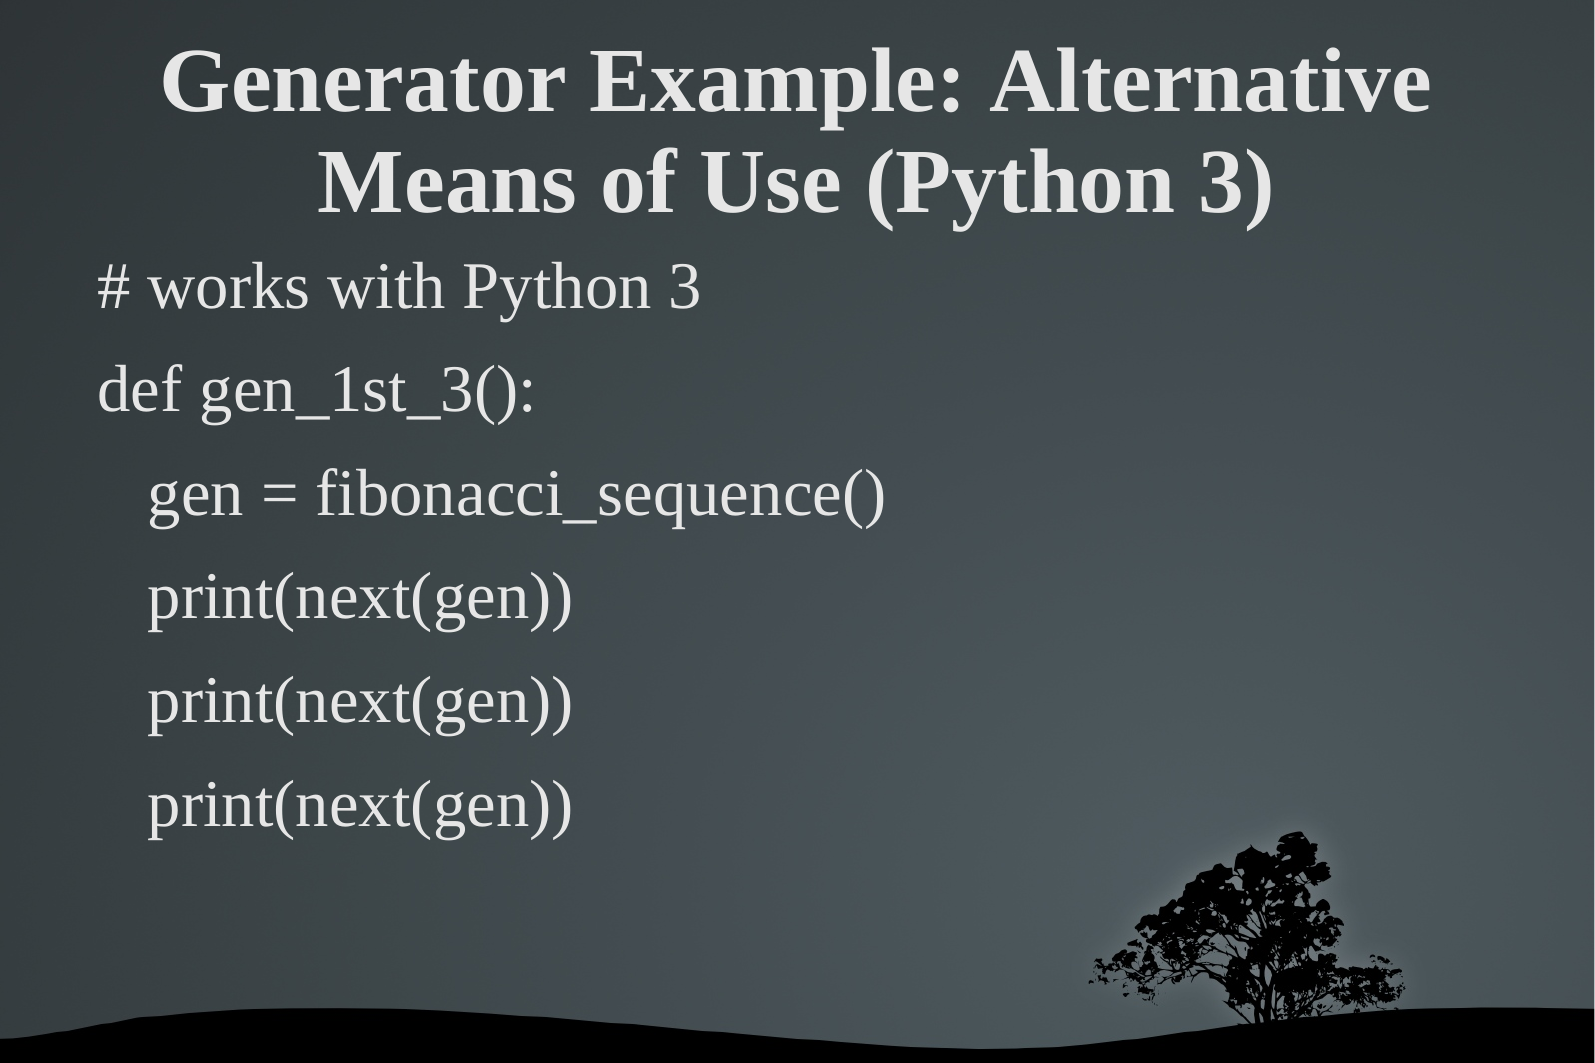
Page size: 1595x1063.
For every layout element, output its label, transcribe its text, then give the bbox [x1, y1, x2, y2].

title Generator Example: Alternative Means of Use (Python 3) [79, 11, 1515, 248]
picture [0, 0, 1595, 1063]
list # works with Python 3 def gen_1st_3(): gen = fibonacci_sequence() print(next(gen)) print(next(gen)) print(next(gen)) [79, 248, 1515, 936]
